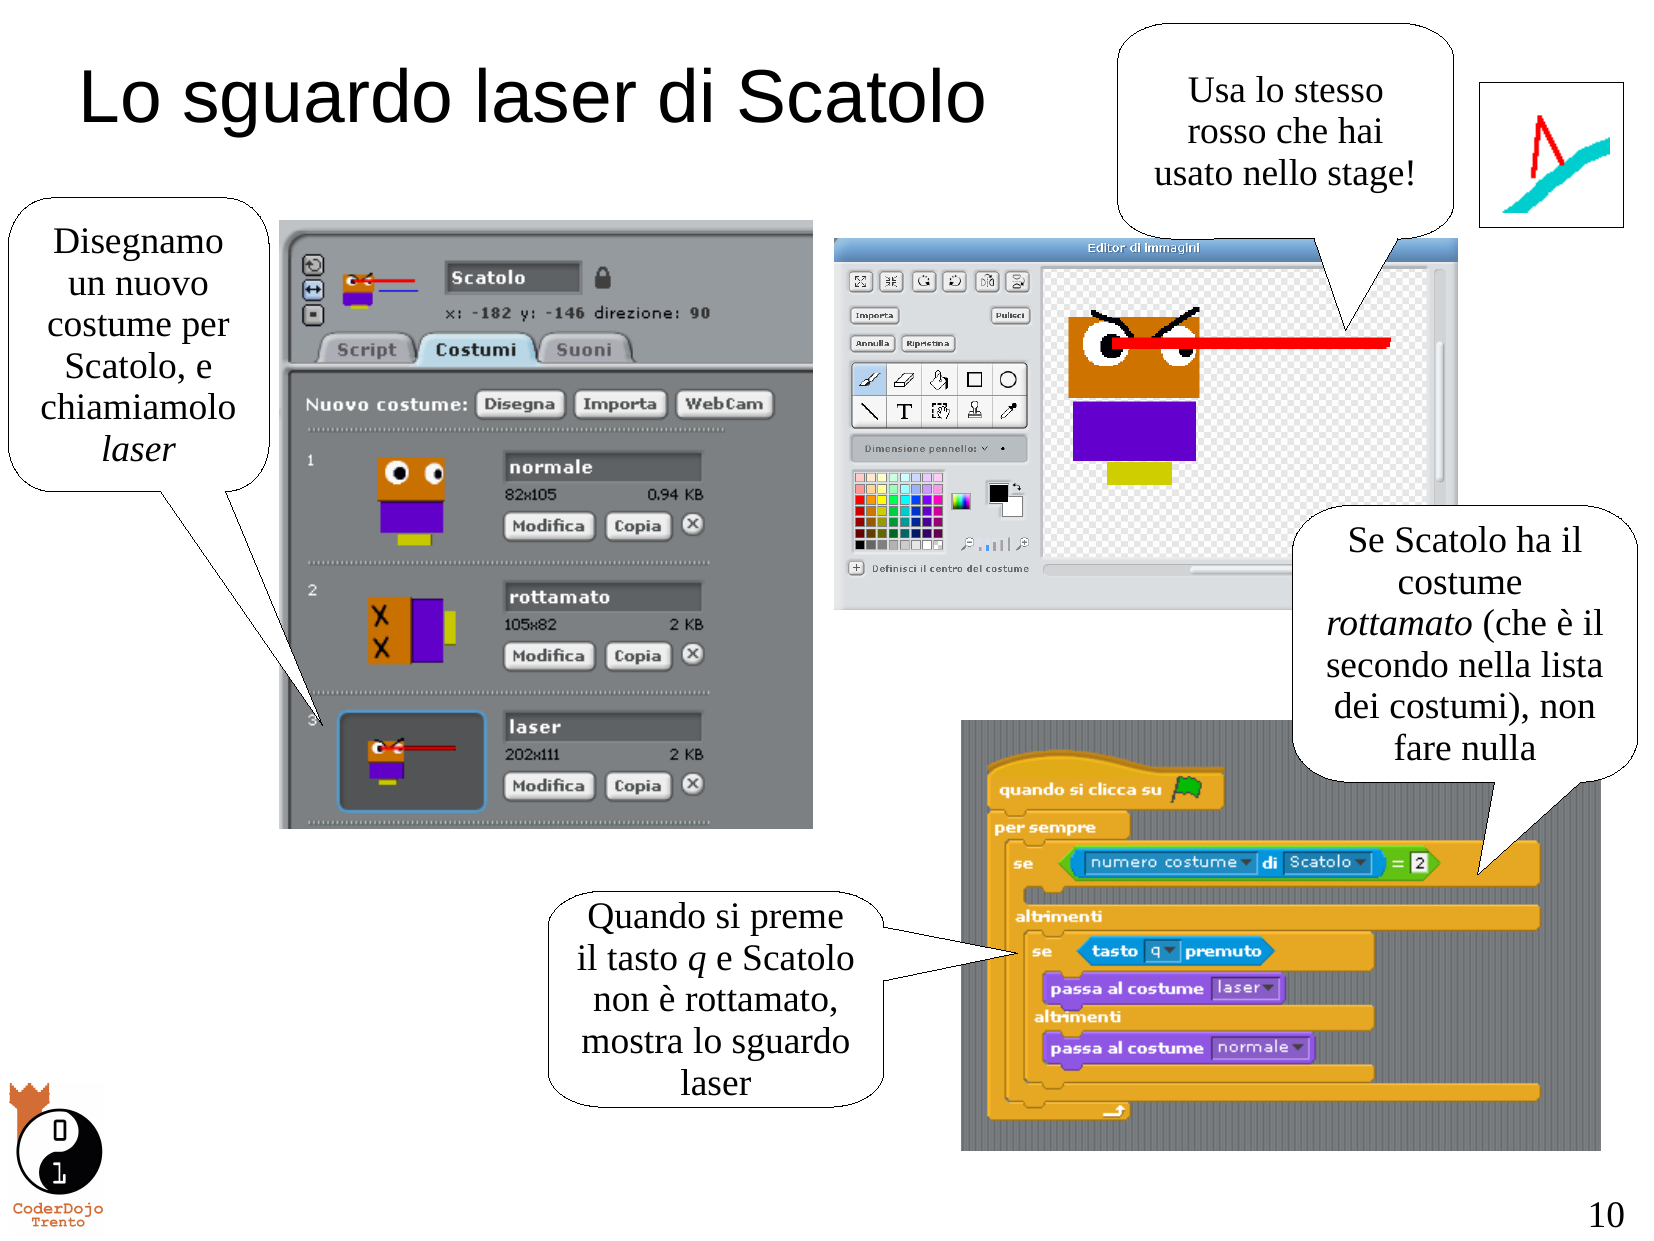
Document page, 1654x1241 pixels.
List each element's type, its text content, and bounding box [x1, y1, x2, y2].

text_box Se Scatolo ha il costume rottamato (che è il secondo nella lista dei costumi), non fare nulla [1292, 505, 1638, 875]
picture [961, 720, 1601, 1151]
text_box Usa lo stesso rosso che hai usato nello stage! [1117, 23, 1454, 331]
text_box Disegnamo un nuovo costume per Scatolo, e chiamiamolo laser [8, 197, 323, 726]
picture [279, 220, 813, 829]
text_box [1479, 82, 1624, 228]
picture [834, 238, 1458, 610]
text_box Quando si preme il tasto q e Scatolo non è rottamato, mostra lo sguardo laser [548, 891, 1018, 1108]
picture [9, 1083, 104, 1237]
picture [1492, 92, 1610, 213]
text_box 10 [1572, 1186, 1650, 1241]
title Lo sguardo laser di Scatolo [64, 29, 1002, 163]
